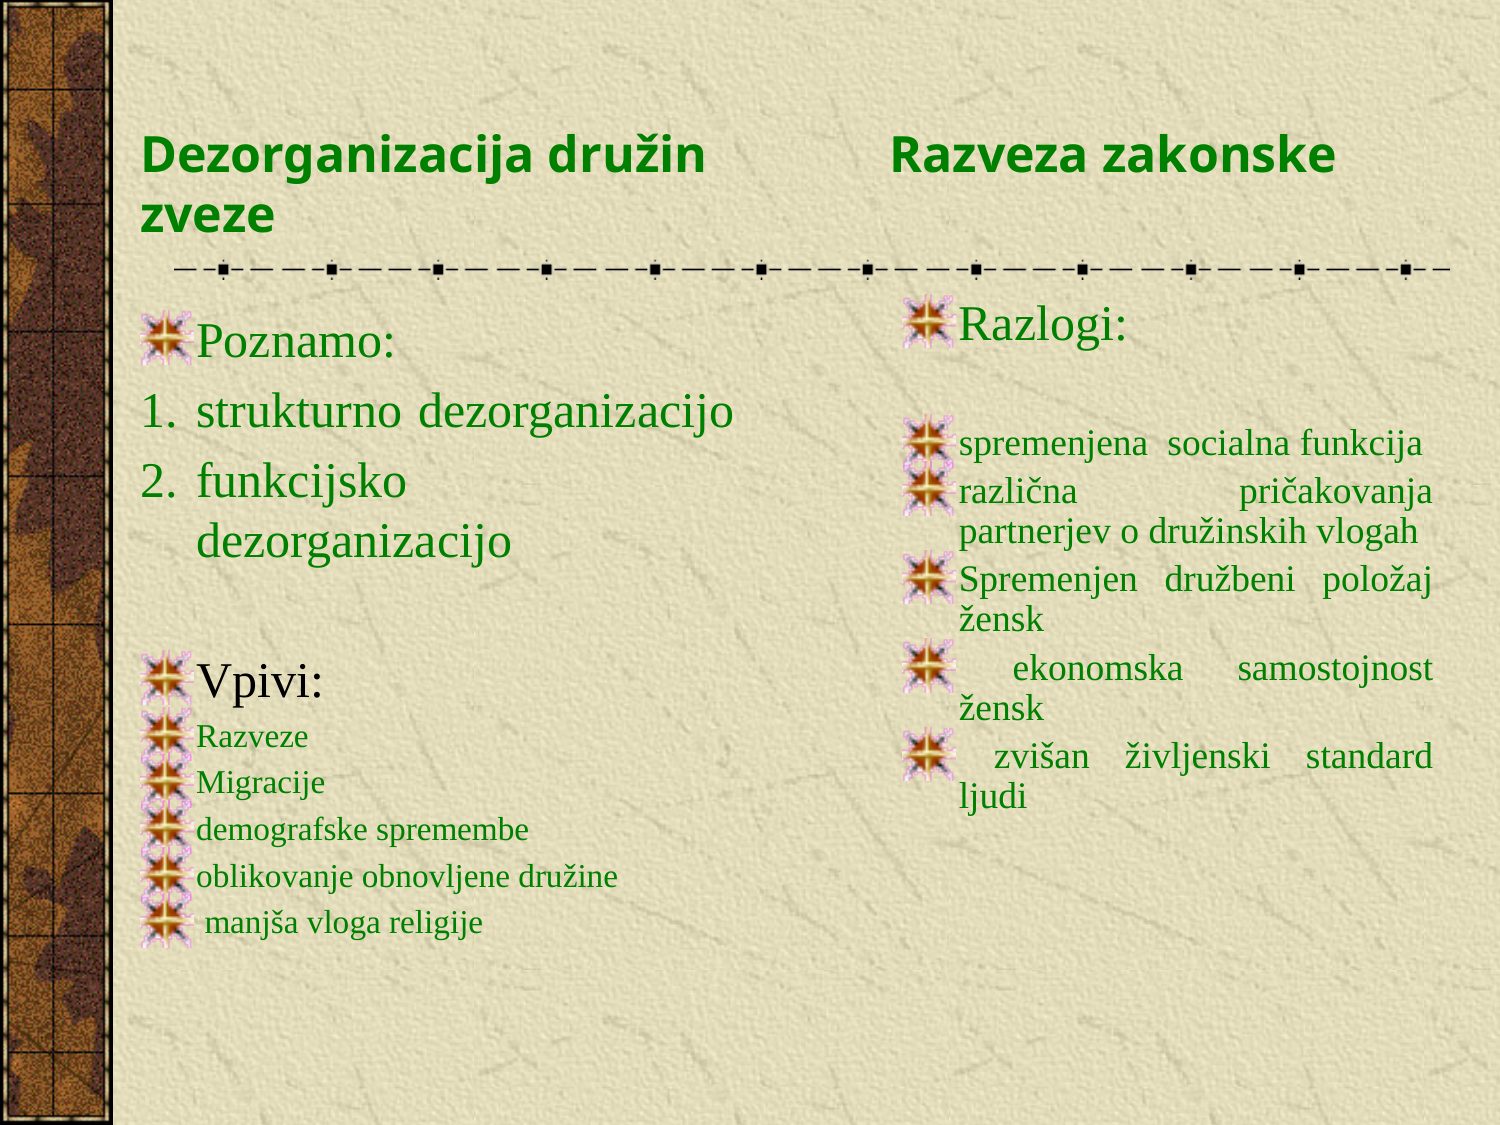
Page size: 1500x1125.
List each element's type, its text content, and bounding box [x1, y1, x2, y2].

title Dezorganizacija družin Razveza zakonske zveze [125, 62, 1500, 250]
list Razlogi: spremenjena socialna funkcija različna pričakovanja partnerjev o družinskih vlogah Spremenjen družbeni položaj žensk ekonomska samostojnost žensk zvišan življenski standard ljudi [887, 289, 1449, 700]
picture [0, 0, 1500, 1125]
list Poznamo: strukturno dezorganizacijo funkcijsko dezorganizacijo Vpivi: Razveze Migracije demografske spremembe oblikovanje obnovljene družine manjša vloga religije [125, 299, 750, 975]
